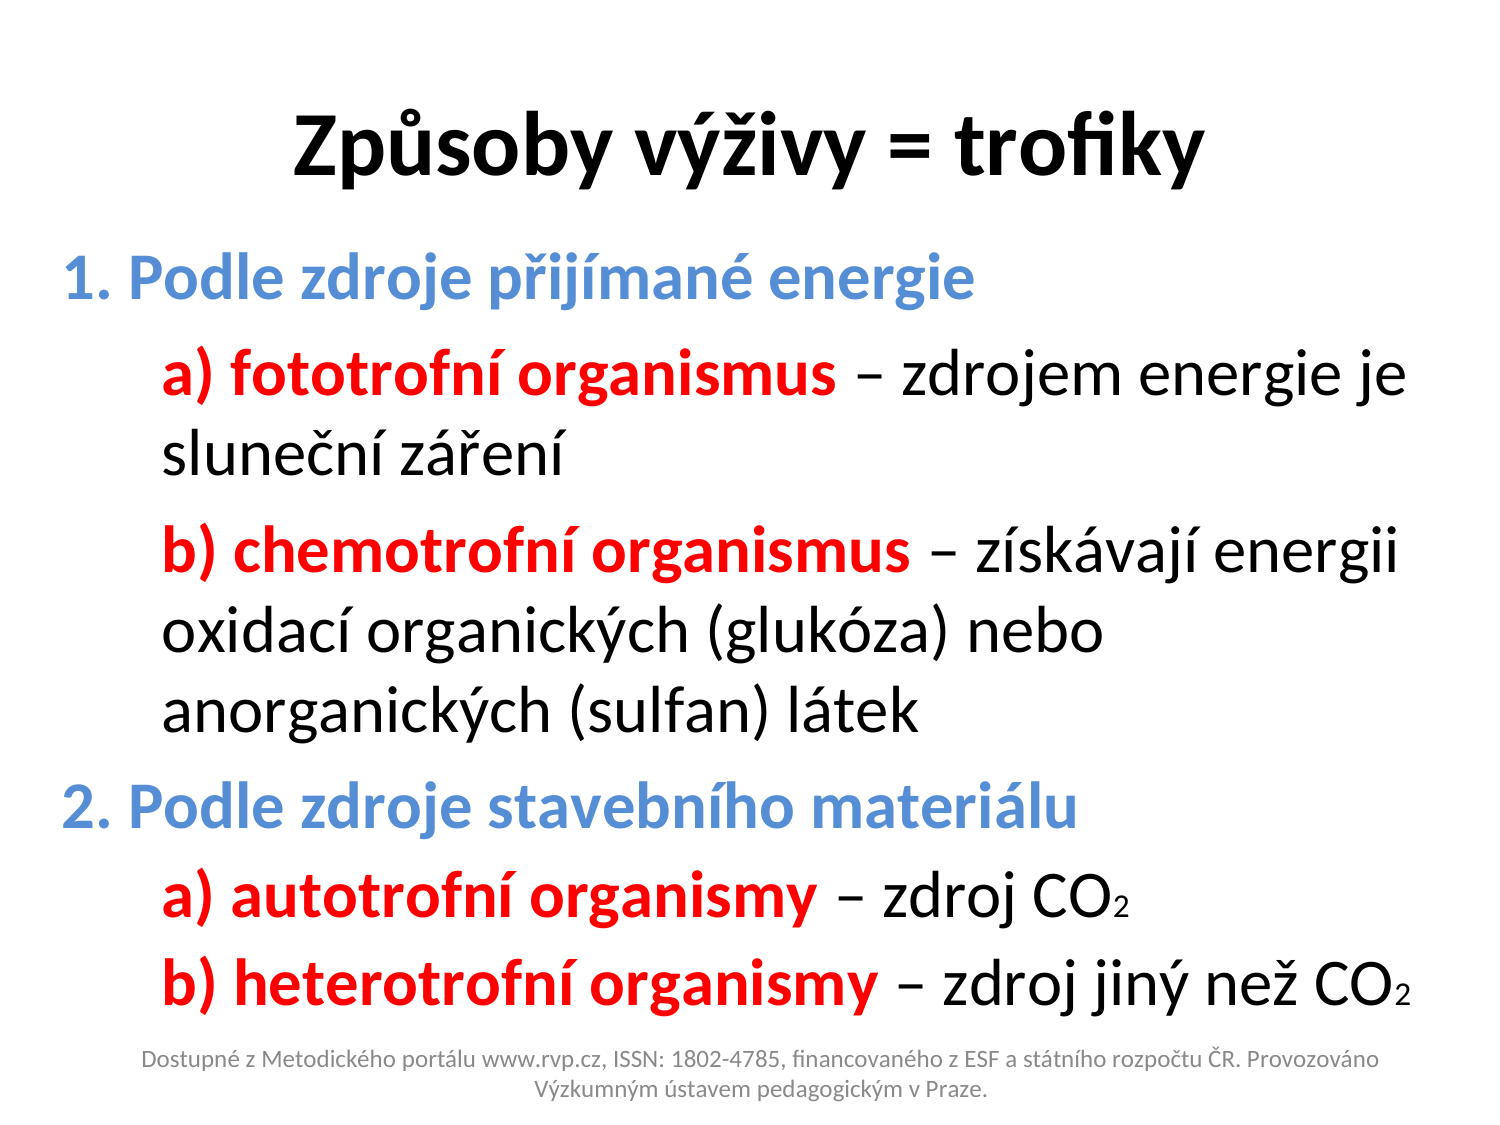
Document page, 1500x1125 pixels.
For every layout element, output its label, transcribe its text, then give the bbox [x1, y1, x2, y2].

title Způsoby výživy = trofiky [75, 45, 1426, 224]
text_box Dostupné z Metodického portálu www.rvp.cz, ISSN: 1802-4785, financovaného z ESF a státního rozpočtu ČR. Provozováno Výzkumným ústavem pedagogickým v Praze. [93, 1042, 1430, 1103]
list 1. Podle zdroje přijímané energie a) fototrofní organismus – zdrojem energie je sluneční záření b) chemotrofní organismus – získávají energii oxidací organických (glukóza) nebo anorganických (sulfan) látek 2. Podle zdroje stavebního materiálu a) autotrofní organismy – zdroj CO2 b) heterotrofní organismy – zdroj jiný než CO2 [46, 224, 1442, 1088]
